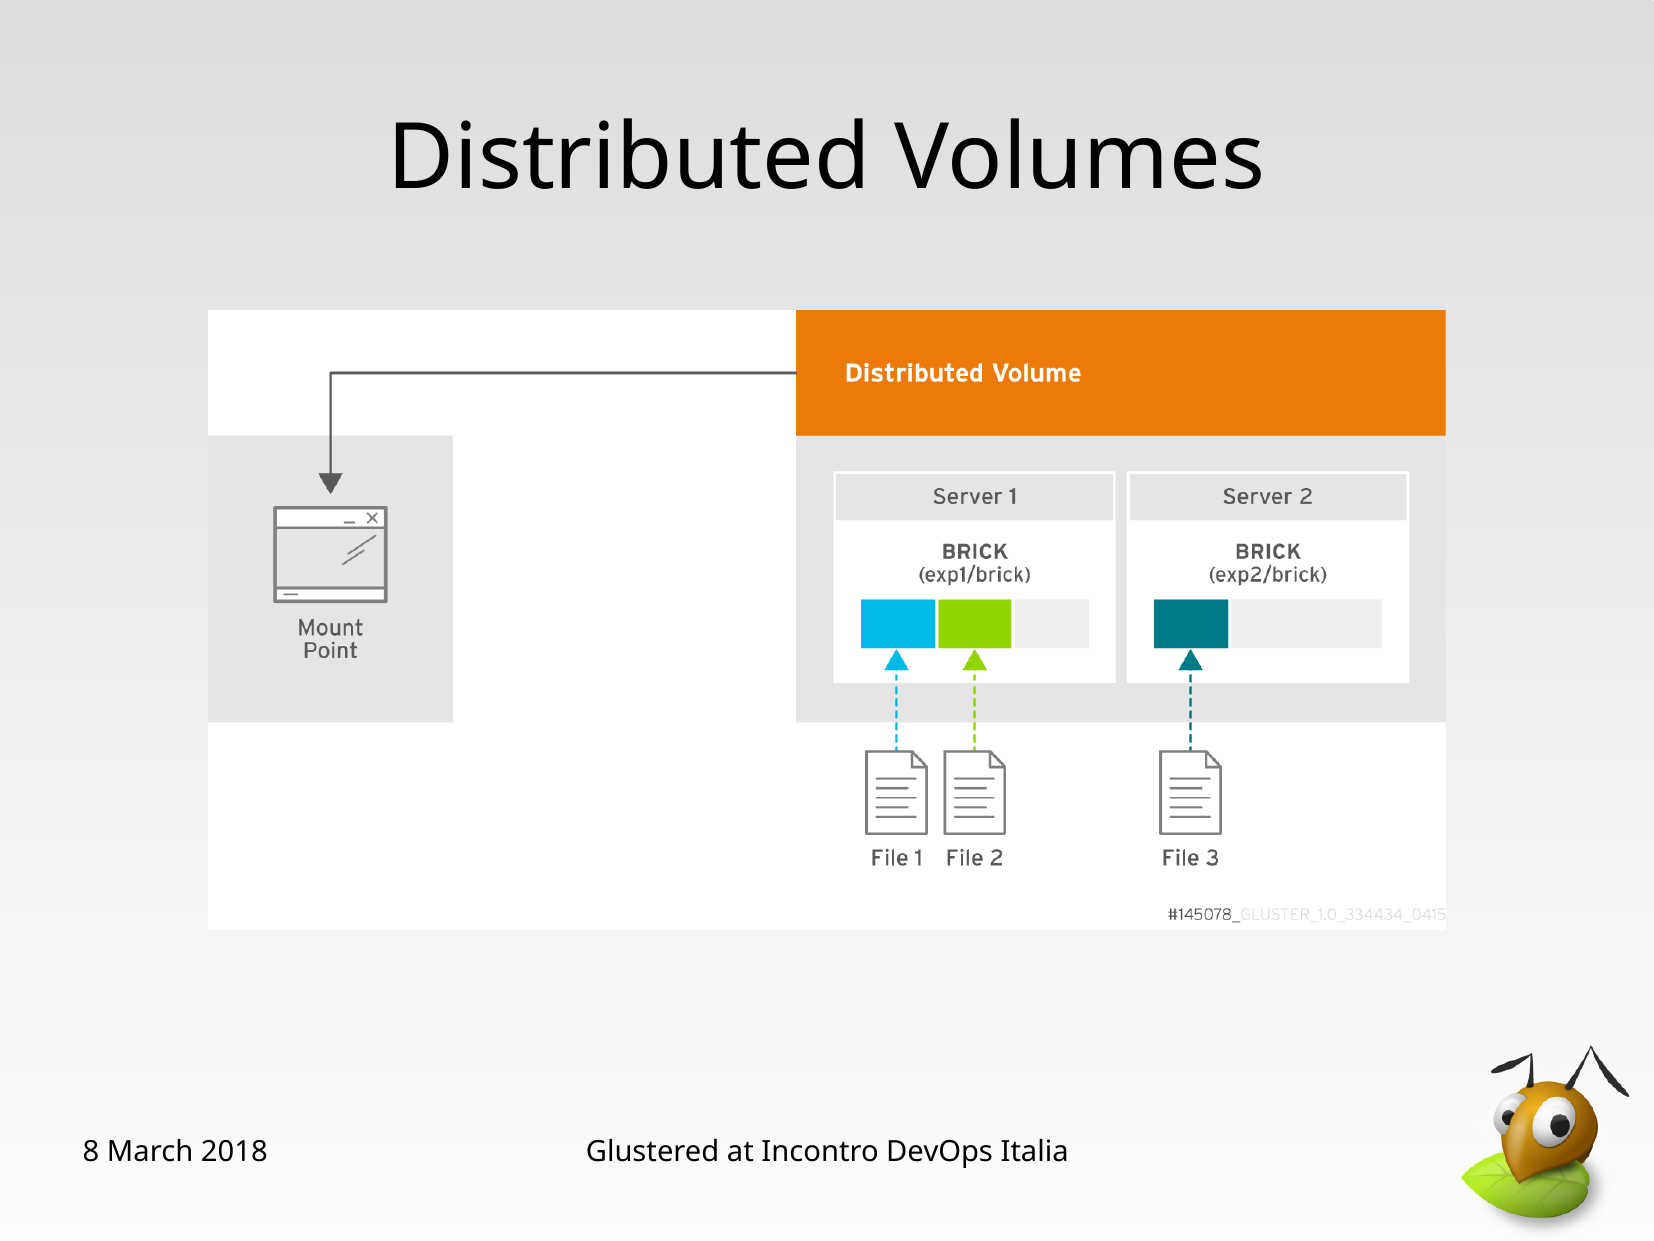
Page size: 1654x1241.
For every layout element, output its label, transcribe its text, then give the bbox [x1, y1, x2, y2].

picture [208, 310, 1446, 930]
picture [1432, 1037, 1654, 1241]
title Distributed Volumes [82, 49, 1571, 257]
